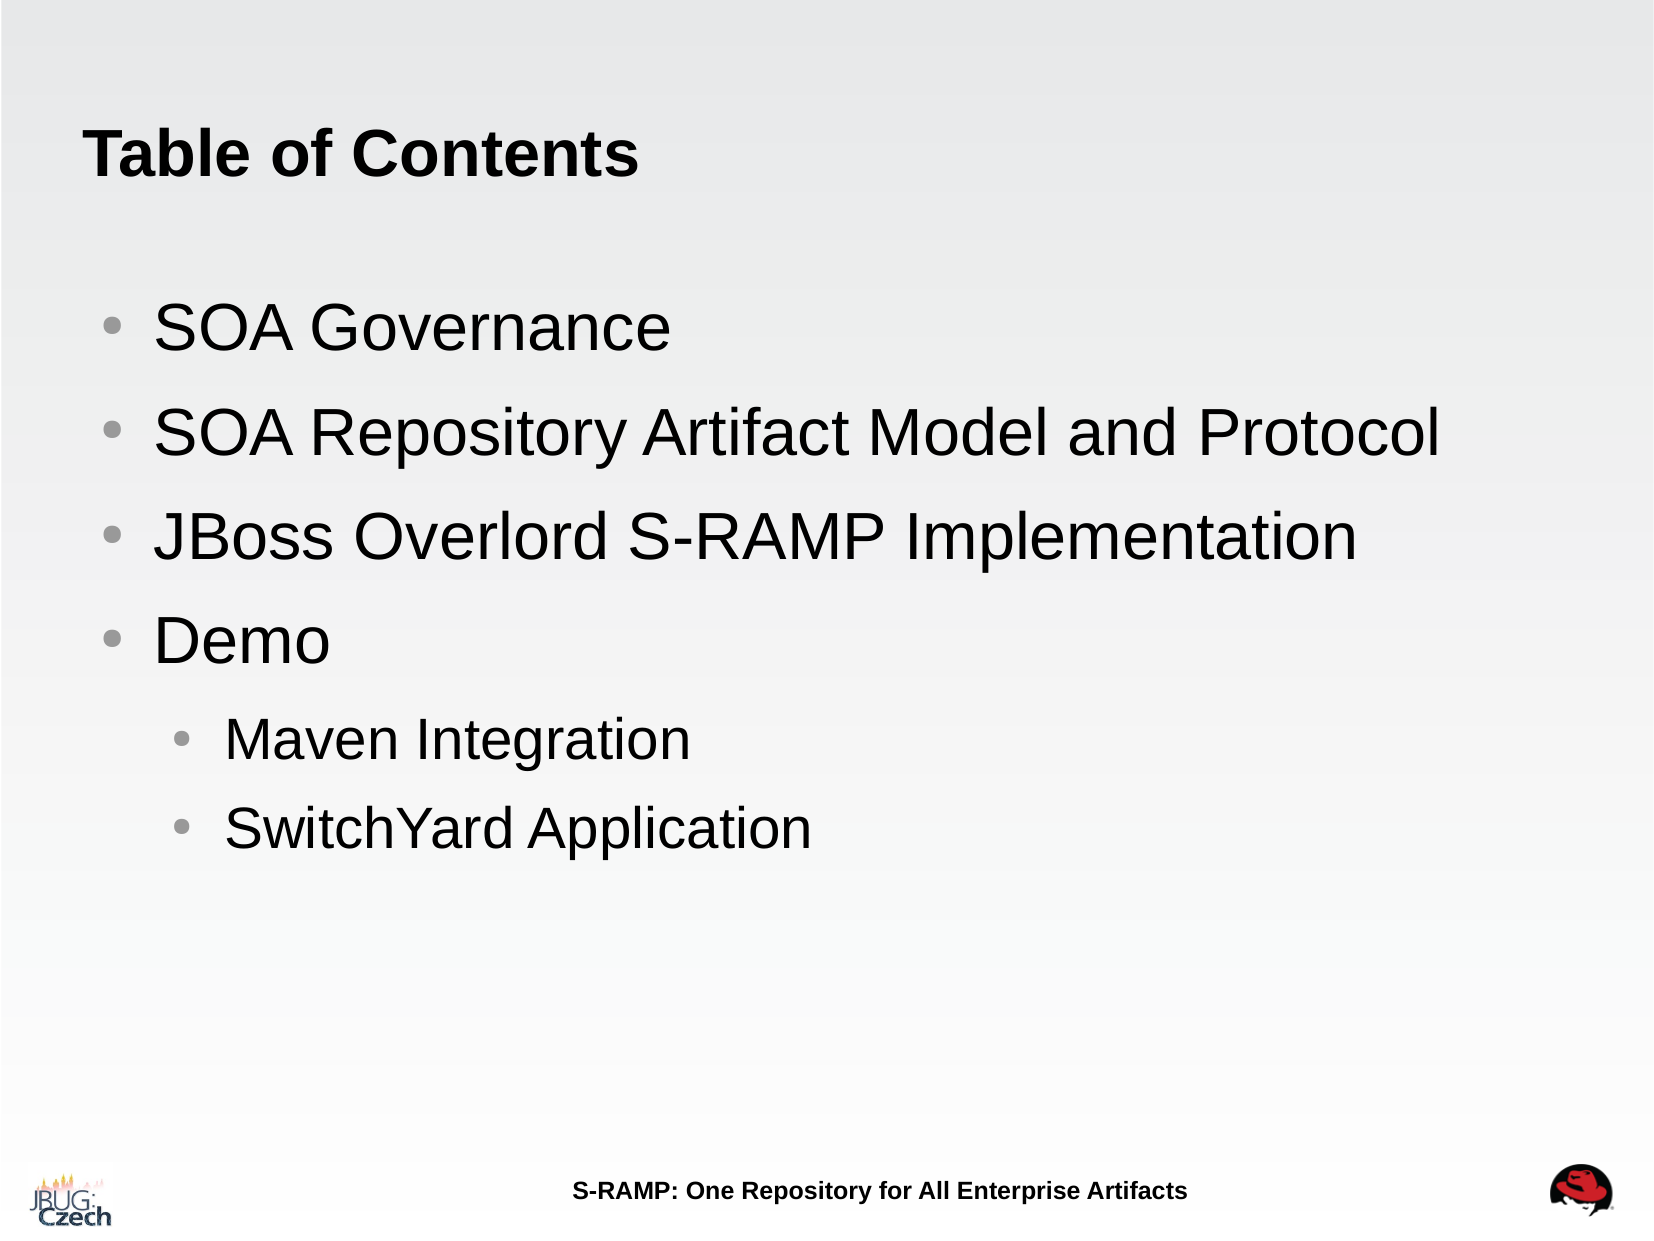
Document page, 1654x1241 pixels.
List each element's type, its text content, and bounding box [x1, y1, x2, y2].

picture [1, 0, 1654, 1241]
list SOA Governance SOA Repository Artifact Model and Protocol JBoss Overlord S-RAMP Implementation Demo Maven Integration SwitchYard Application [82, 290, 1571, 1109]
title Table of Contents [82, 49, 1571, 257]
